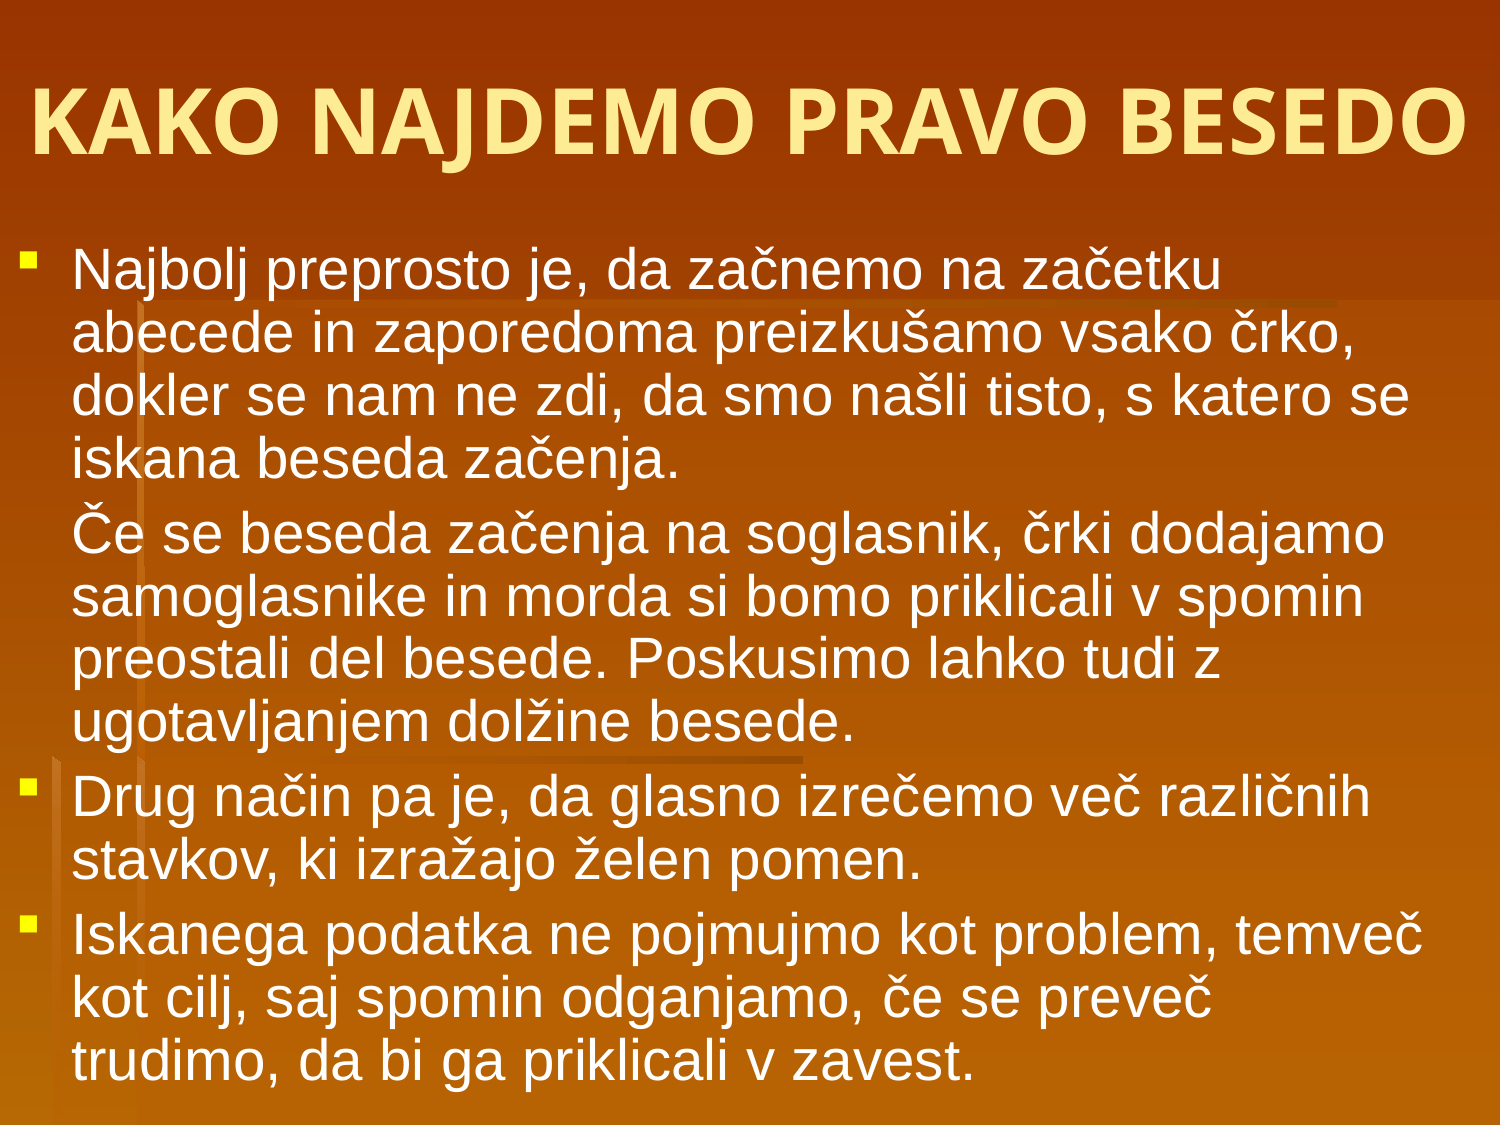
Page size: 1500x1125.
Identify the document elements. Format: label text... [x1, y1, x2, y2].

title KAKO NAJDEMO PRAVO BESEDO [0, 0, 1500, 235]
list Najbolj preprosto je, da začnemo na začetku abecede in zaporedoma preizkušamo vsako črko, dokler se nam ne zdi, da smo našli tisto, s katero se iskana beseda začenja. Če se beseda začenja na soglasnik, črki dodajamo samoglasnike in morda si bomo priklicali v spomin preostali del besede. Poskusimo lahko tudi z ugotavljanjem dolžine besede. Drug način pa je, da glasno izrečemo več različnih stavkov, ki izražajo želen pomen. Iskanega podatka ne pojmujmo kot problem, temveč kot cilj, saj spomin odganjamo, če se preveč trudimo, da bi ga priklicali v zavest. [0, 231, 1451, 1125]
